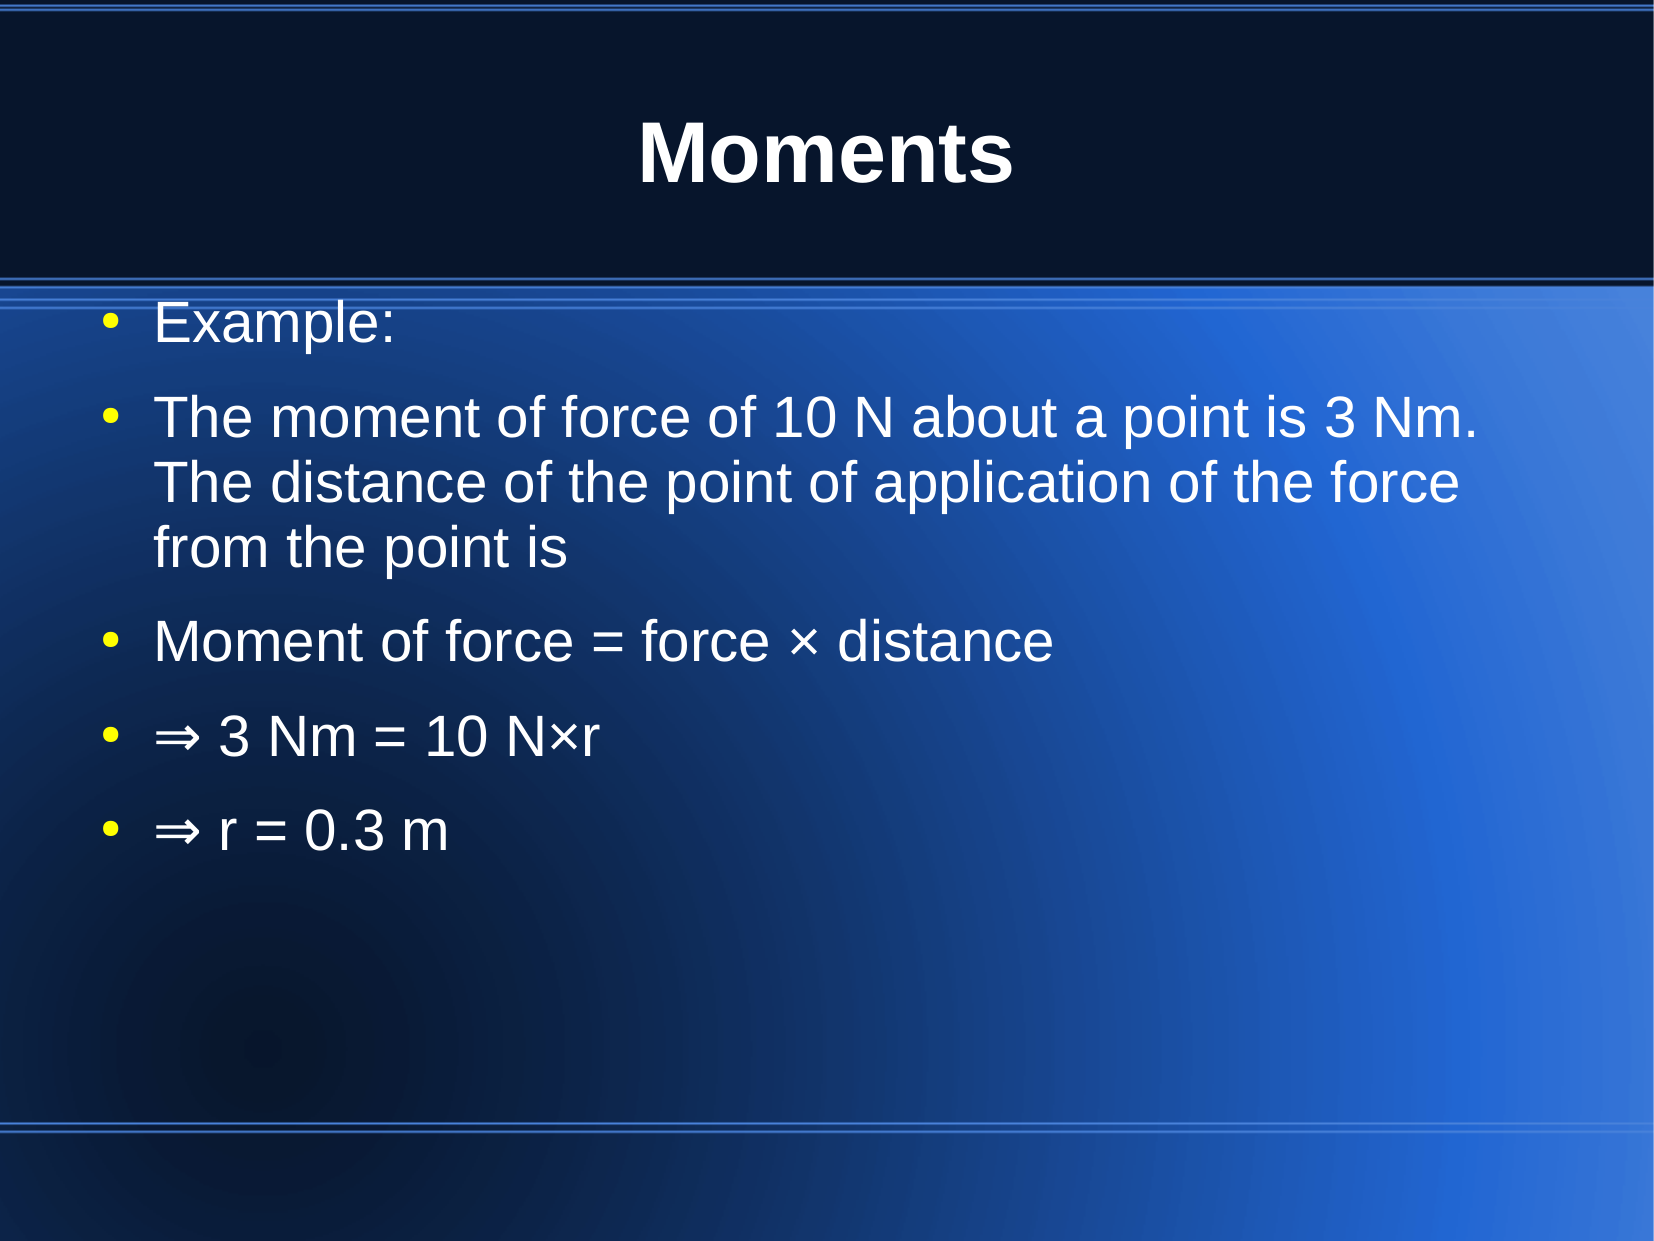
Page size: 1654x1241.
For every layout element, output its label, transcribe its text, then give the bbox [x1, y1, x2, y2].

picture [0, 0, 1654, 1241]
list Example: The moment of force of 10 N about a point is 3 Nm. The distance of the point of application of the force from the point is Moment of force = force × distance ⇒ 3 Nm = 10 N×r ⇒ r = 0.3 m [82, 290, 1571, 1109]
title Moments [82, 49, 1571, 257]
